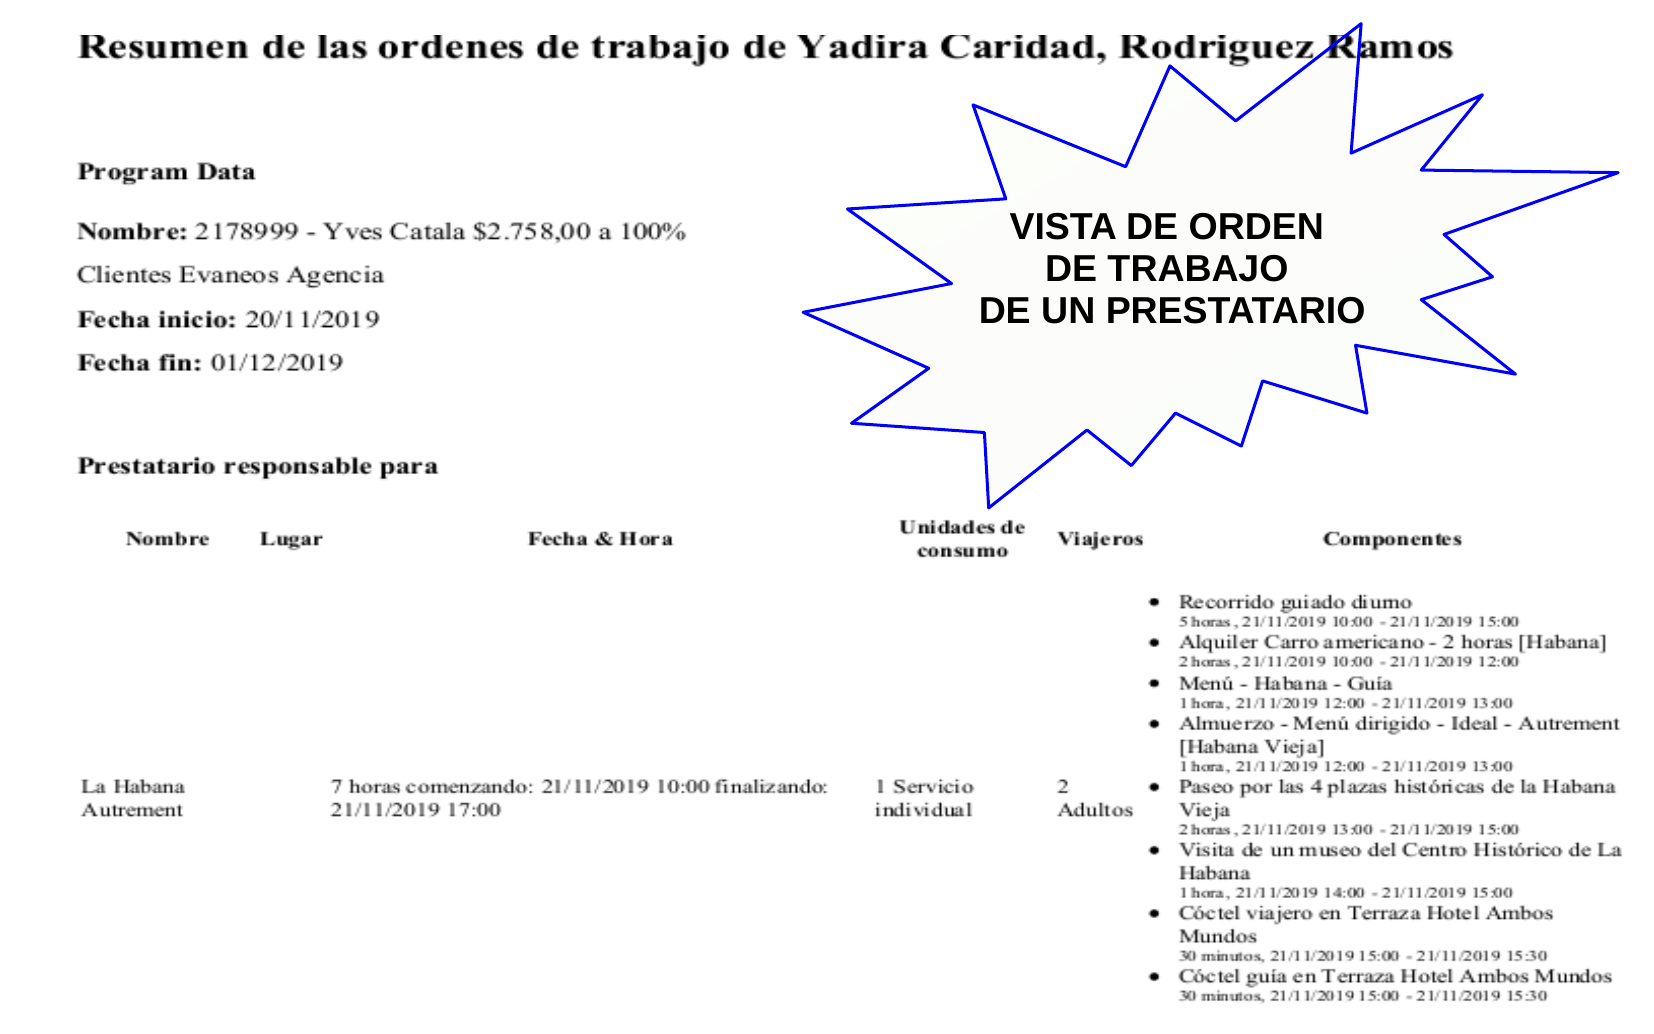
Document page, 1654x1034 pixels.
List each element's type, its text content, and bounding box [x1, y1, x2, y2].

text_box VISTA DE ORDEN DE TRABAJO DE UN PRESTATARIO [803, 23, 1619, 508]
picture [47, 35, 1630, 1031]
